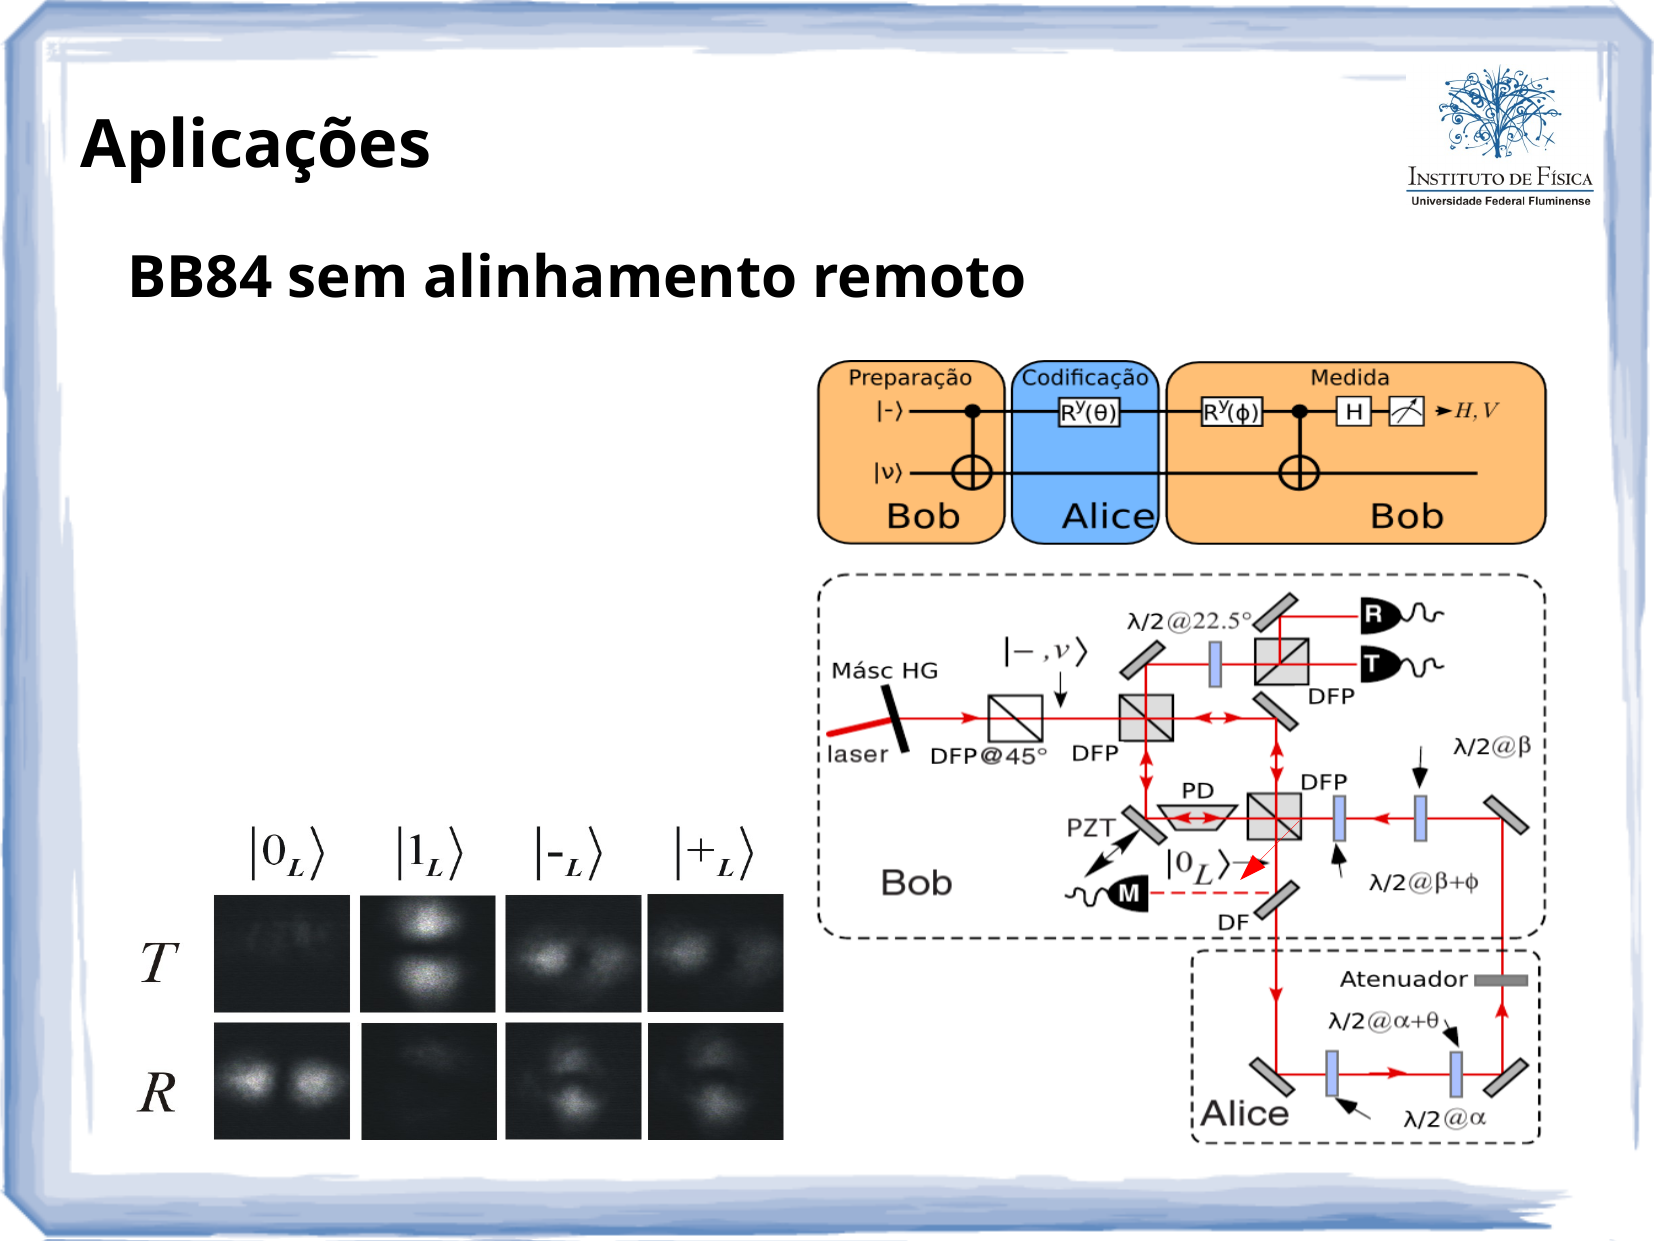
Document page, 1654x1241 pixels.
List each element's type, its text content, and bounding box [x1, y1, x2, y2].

text_box BB84 sem alinhamento remoto [112, 227, 1589, 461]
picture [0, 0, 1654, 1241]
text_box Aplicações [65, 88, 458, 181]
